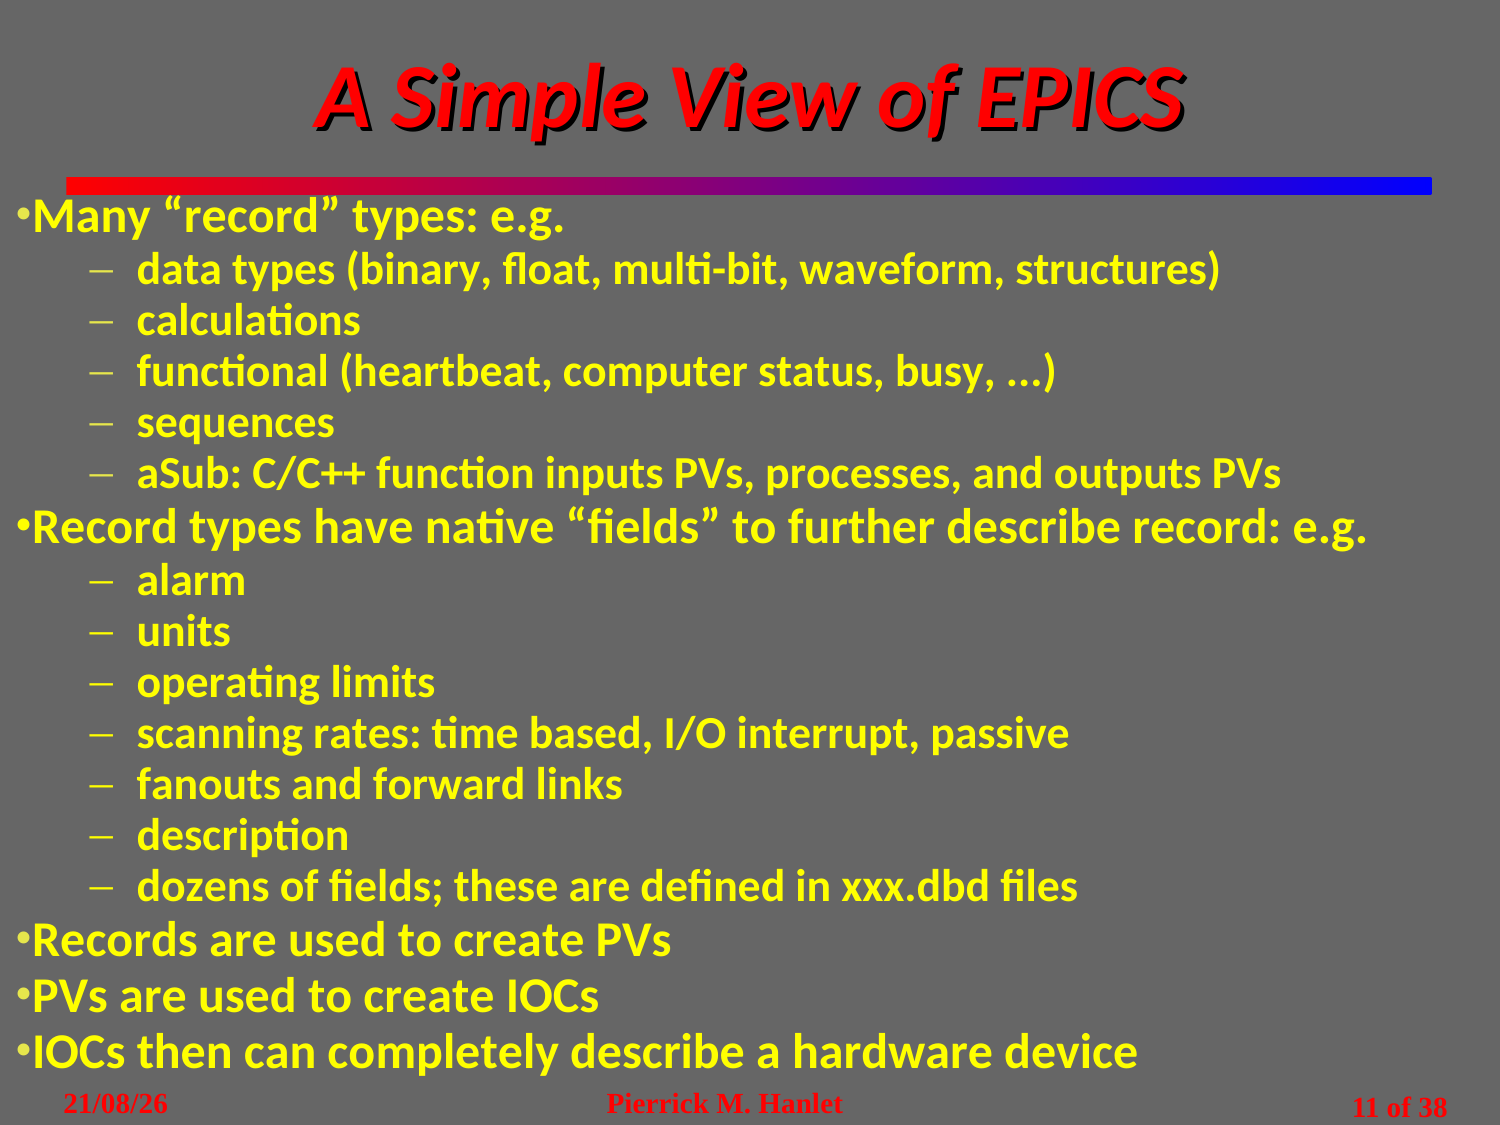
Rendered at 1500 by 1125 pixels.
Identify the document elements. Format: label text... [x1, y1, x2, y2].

title A Simple View of EPICS [15, 16, 1486, 172]
text_box Many “record” types: e.g. data types (binary, float, multi-bit, waveform, structures) calculations functional (heartbeat, computer status, busy, ...) sequences aSub: C/C++ function inputs PVs, processes, and outputs PVs Record types have native “fields” to further describe record: e.g. alarm units operating limits scanning rates: time based, I/O interrupt, passive fanouts and forward links description dozens of fields; these are defined in xxx.dbd files Records are used to create PVs PVs are used to create IOCs IOCs then can completely describe a hardware device [0, 180, 1500, 1102]
